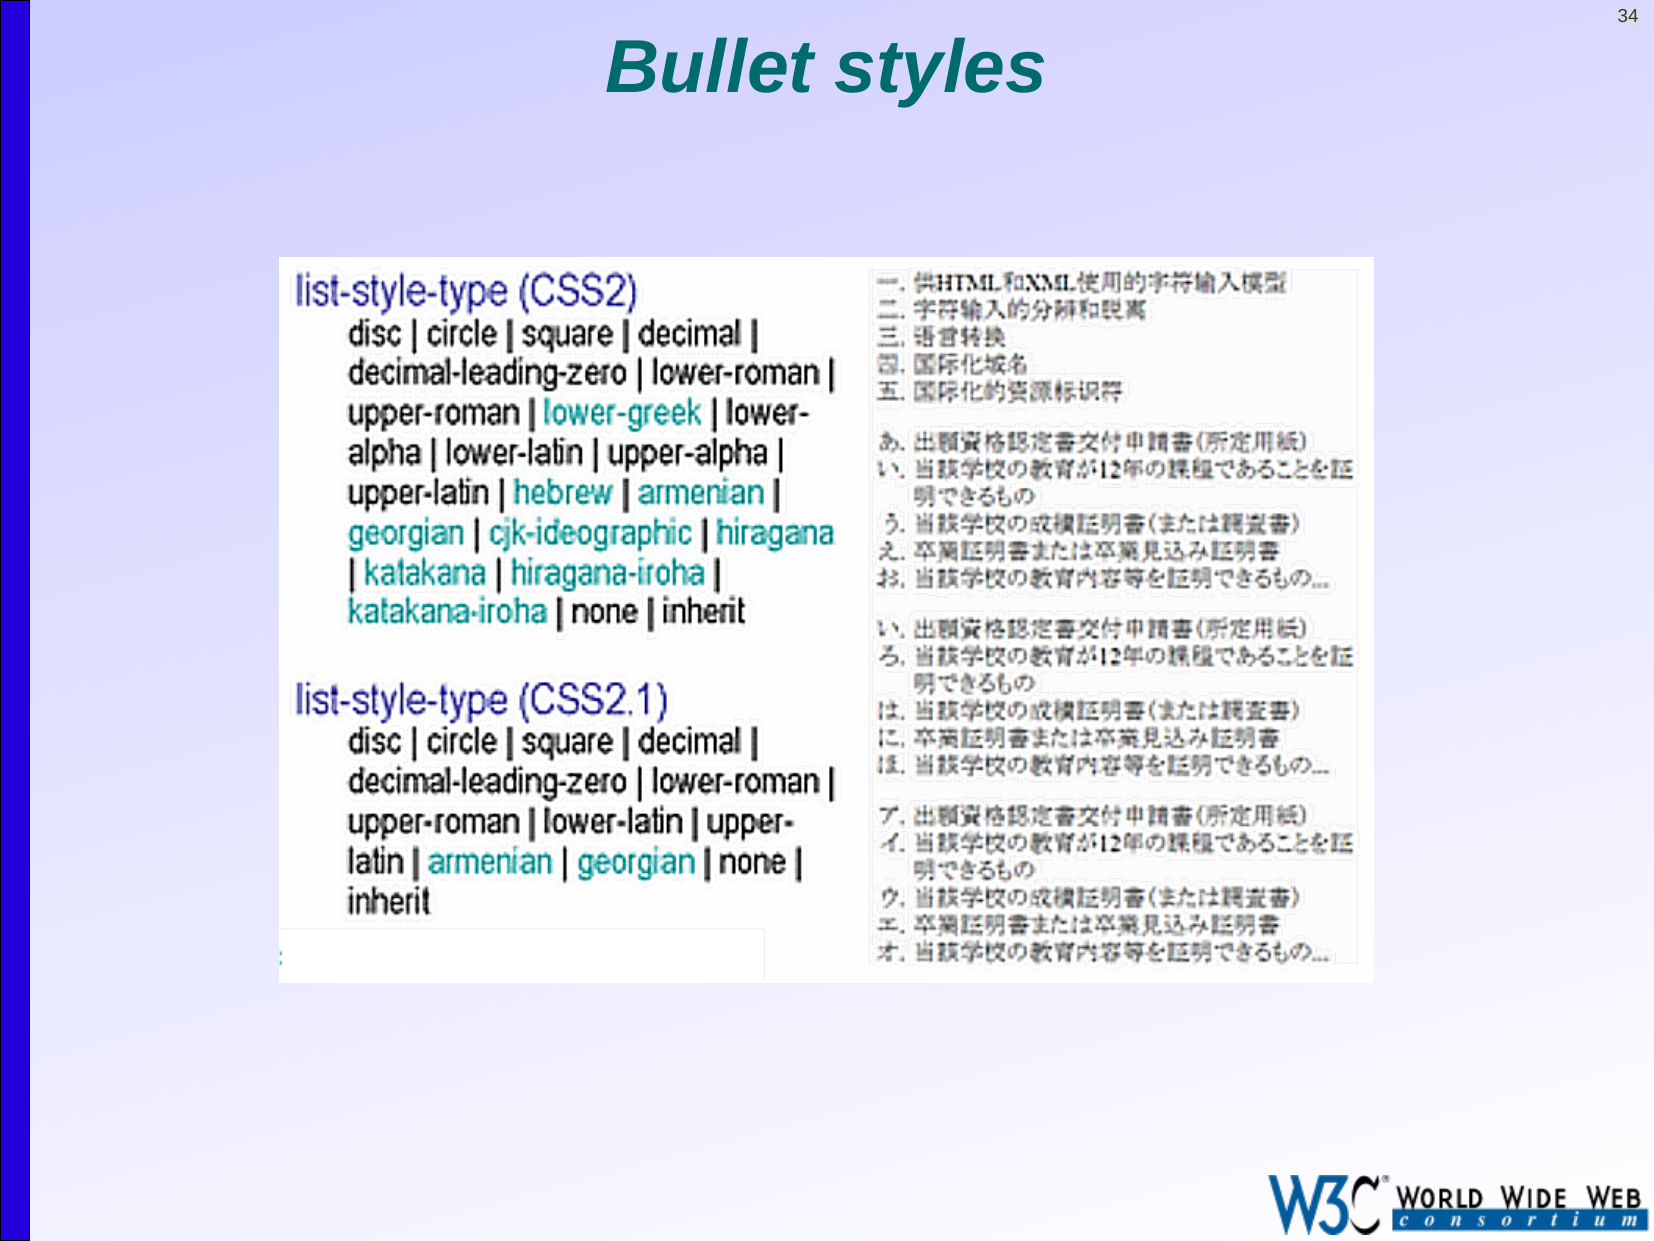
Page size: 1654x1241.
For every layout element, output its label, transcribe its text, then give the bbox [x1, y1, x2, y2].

picture [279, 257, 1374, 983]
picture [1263, 1175, 1654, 1235]
title Bullet styles [0, 13, 1654, 117]
